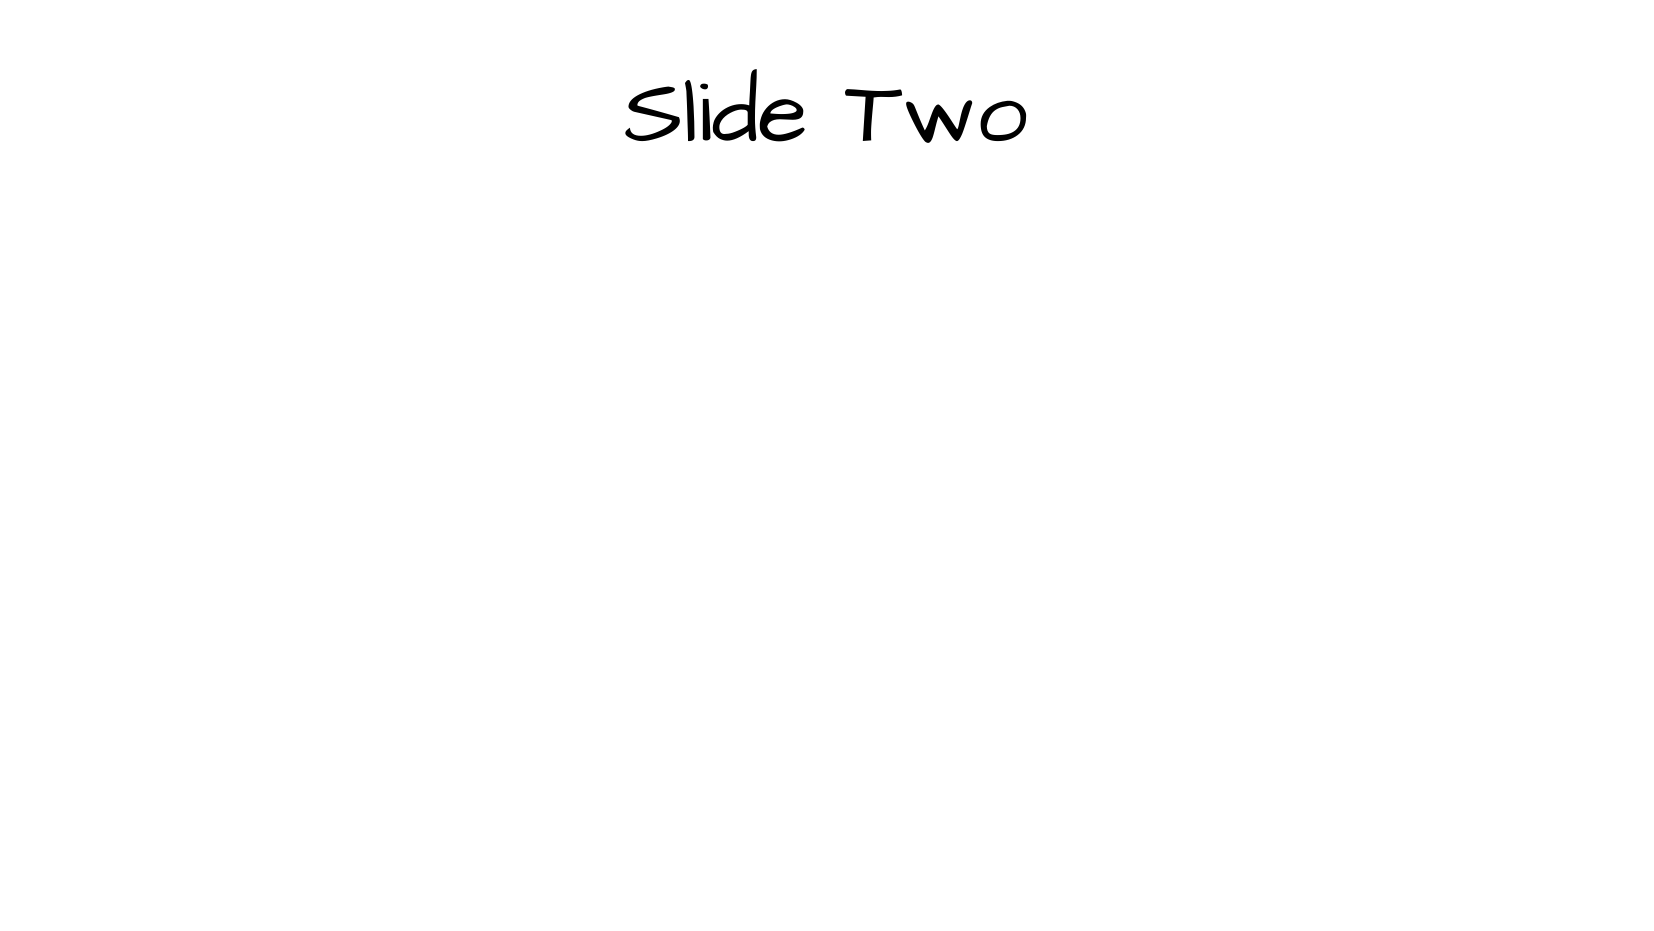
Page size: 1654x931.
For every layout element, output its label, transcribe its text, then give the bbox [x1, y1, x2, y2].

title Slide Two [82, 37, 1571, 193]
